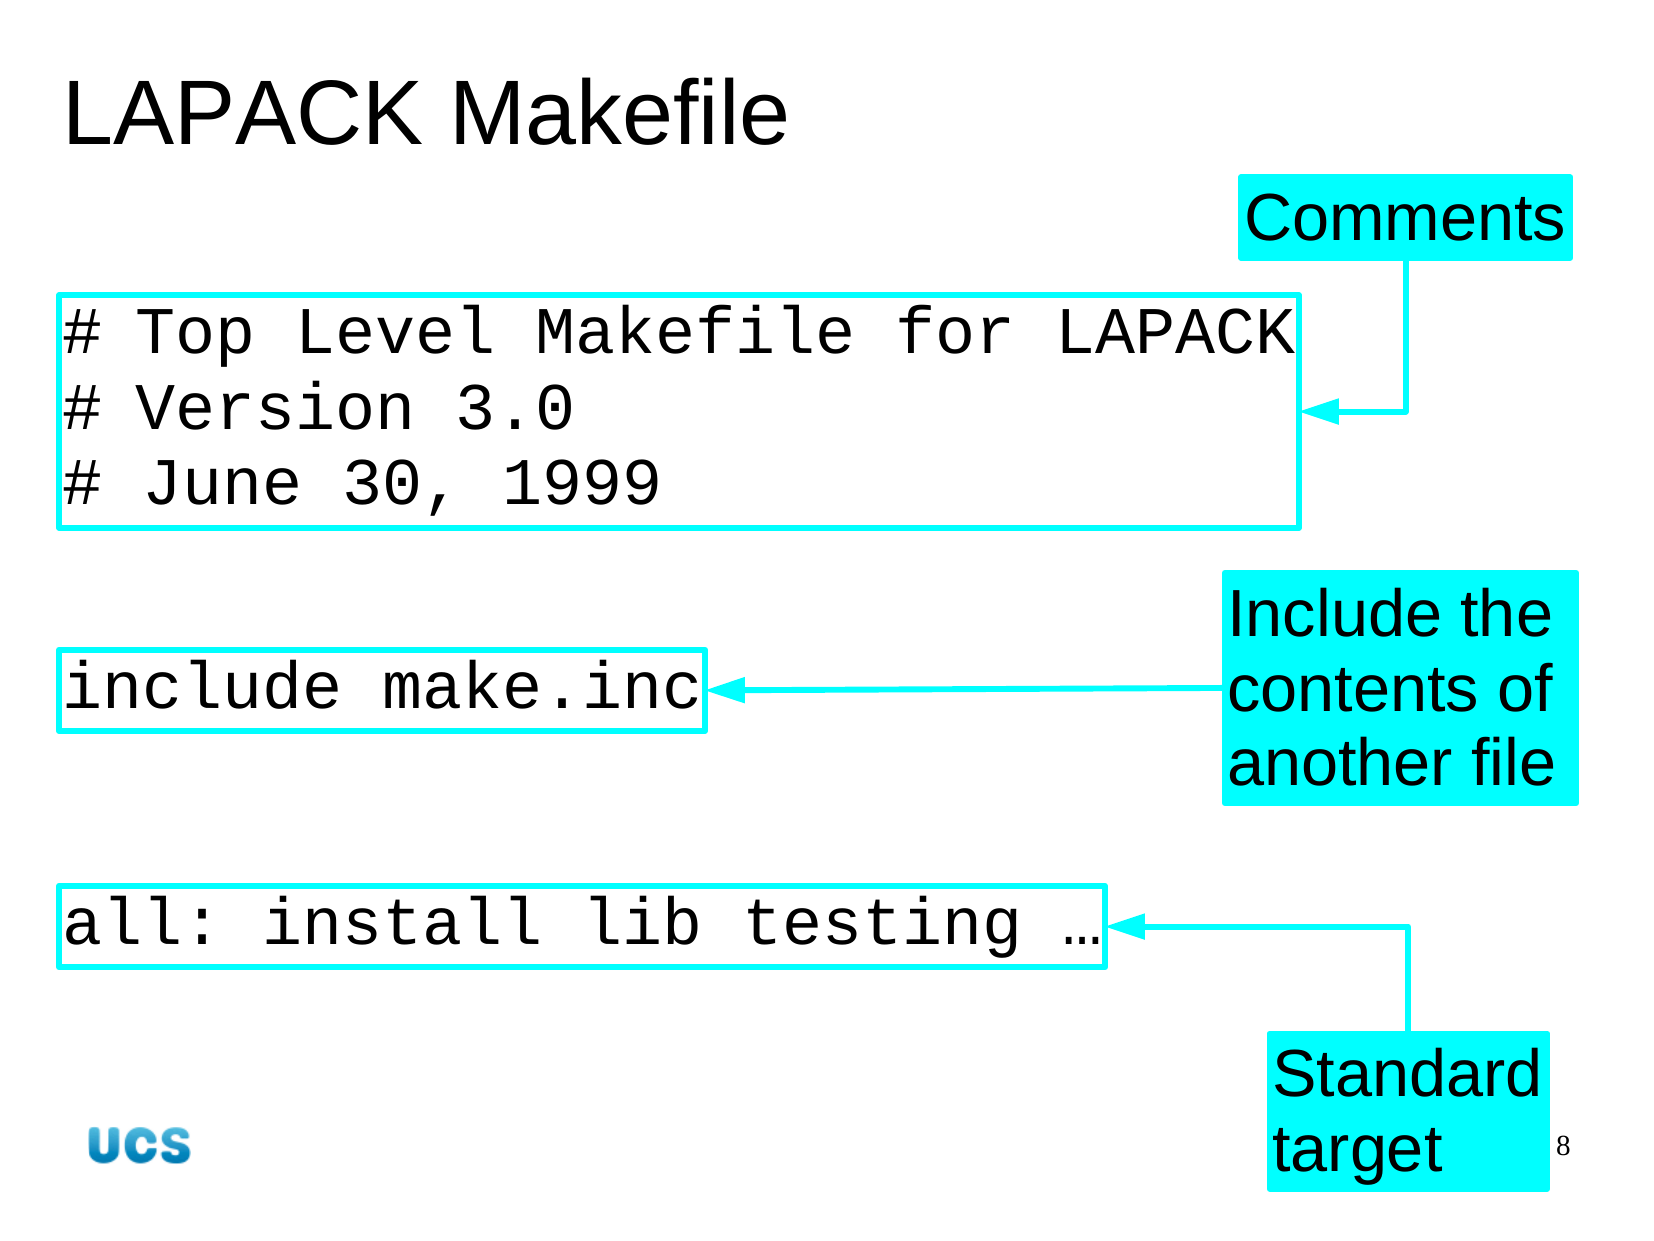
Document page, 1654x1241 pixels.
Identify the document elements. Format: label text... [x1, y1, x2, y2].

text_box Include the contents of another file [1224, 572, 1577, 804]
text_box Comments [1241, 177, 1571, 258]
text_box Standard target [1269, 1033, 1548, 1189]
text_box LAPACK Makefile [59, 59, 795, 168]
text_box include make.inc [59, 649, 706, 732]
picture [88, 1126, 191, 1165]
text_box all: install lib testing … [59, 885, 1106, 968]
text_box # Top Level Makefile for LAPACK # Version 3.0 # June 30, 1999 [59, 295, 1299, 528]
